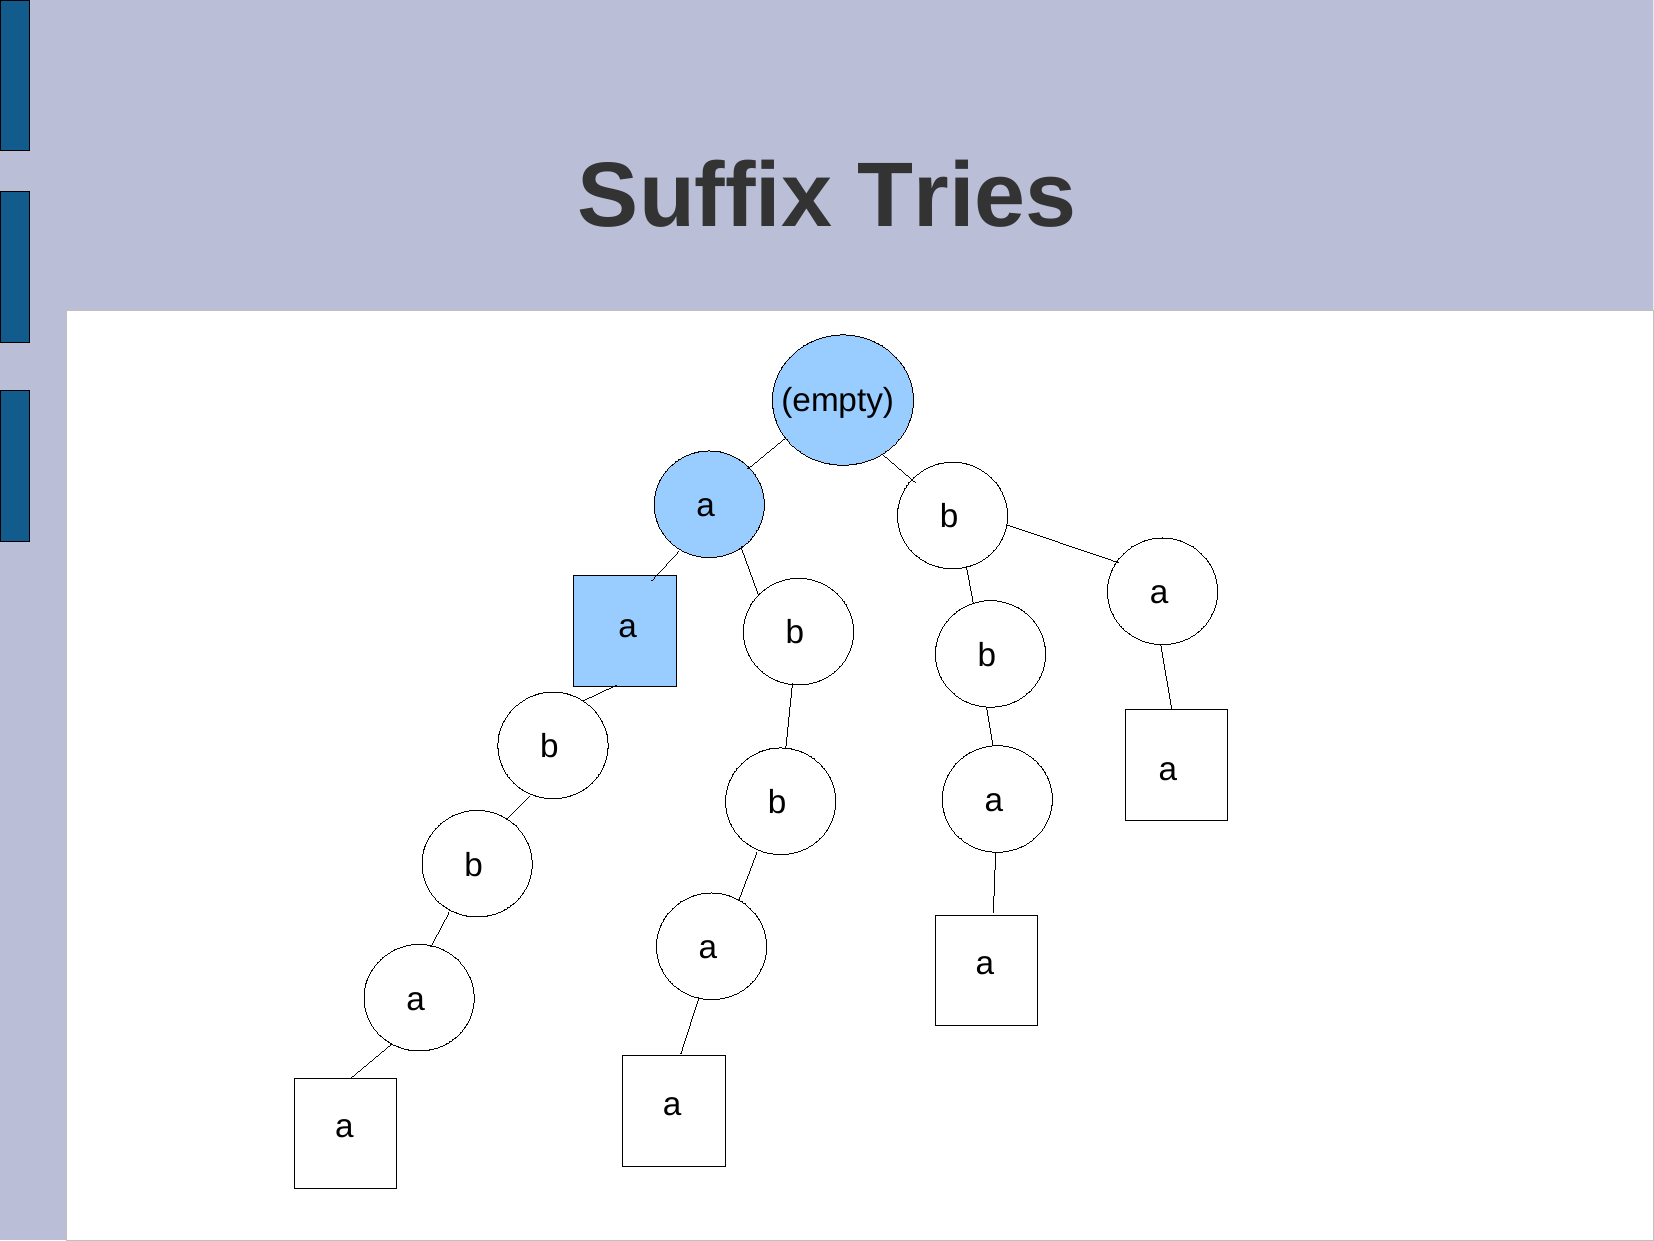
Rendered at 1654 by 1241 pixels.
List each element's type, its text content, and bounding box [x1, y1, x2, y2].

text_box [897, 462, 1008, 569]
text_box [294, 1078, 397, 1189]
text_box b [767, 783, 802, 821]
text_box [573, 575, 677, 687]
text_box a [663, 1084, 698, 1122]
text_box [942, 745, 1053, 853]
text_box [364, 944, 475, 1051]
text_box [654, 450, 765, 558]
text_box a [1158, 750, 1193, 788]
text_box a [984, 781, 1019, 819]
text_box [1125, 709, 1228, 821]
text_box [422, 810, 533, 917]
text_box (empty) [781, 381, 894, 419]
text_box [656, 892, 767, 1000]
text_box a [698, 928, 733, 966]
text_box b [977, 636, 1012, 674]
text_box [935, 915, 1038, 1026]
text_box [935, 600, 1046, 708]
text_box a [975, 944, 1010, 982]
text_box b [785, 613, 820, 652]
text_box b [939, 497, 974, 535]
text_box [743, 578, 854, 685]
text_box a [334, 1107, 369, 1145]
text_box a [618, 607, 653, 645]
text_box b [540, 727, 575, 765]
text_box a [696, 486, 731, 524]
text_box [1107, 537, 1218, 645]
text_box [725, 747, 836, 855]
text_box [497, 692, 609, 799]
text_box a [1149, 573, 1184, 611]
text_box a [406, 980, 441, 1018]
text_box b [464, 846, 499, 884]
title Suffix Tries [121, 91, 1534, 299]
text_box [622, 1055, 726, 1167]
text_box [772, 334, 914, 466]
